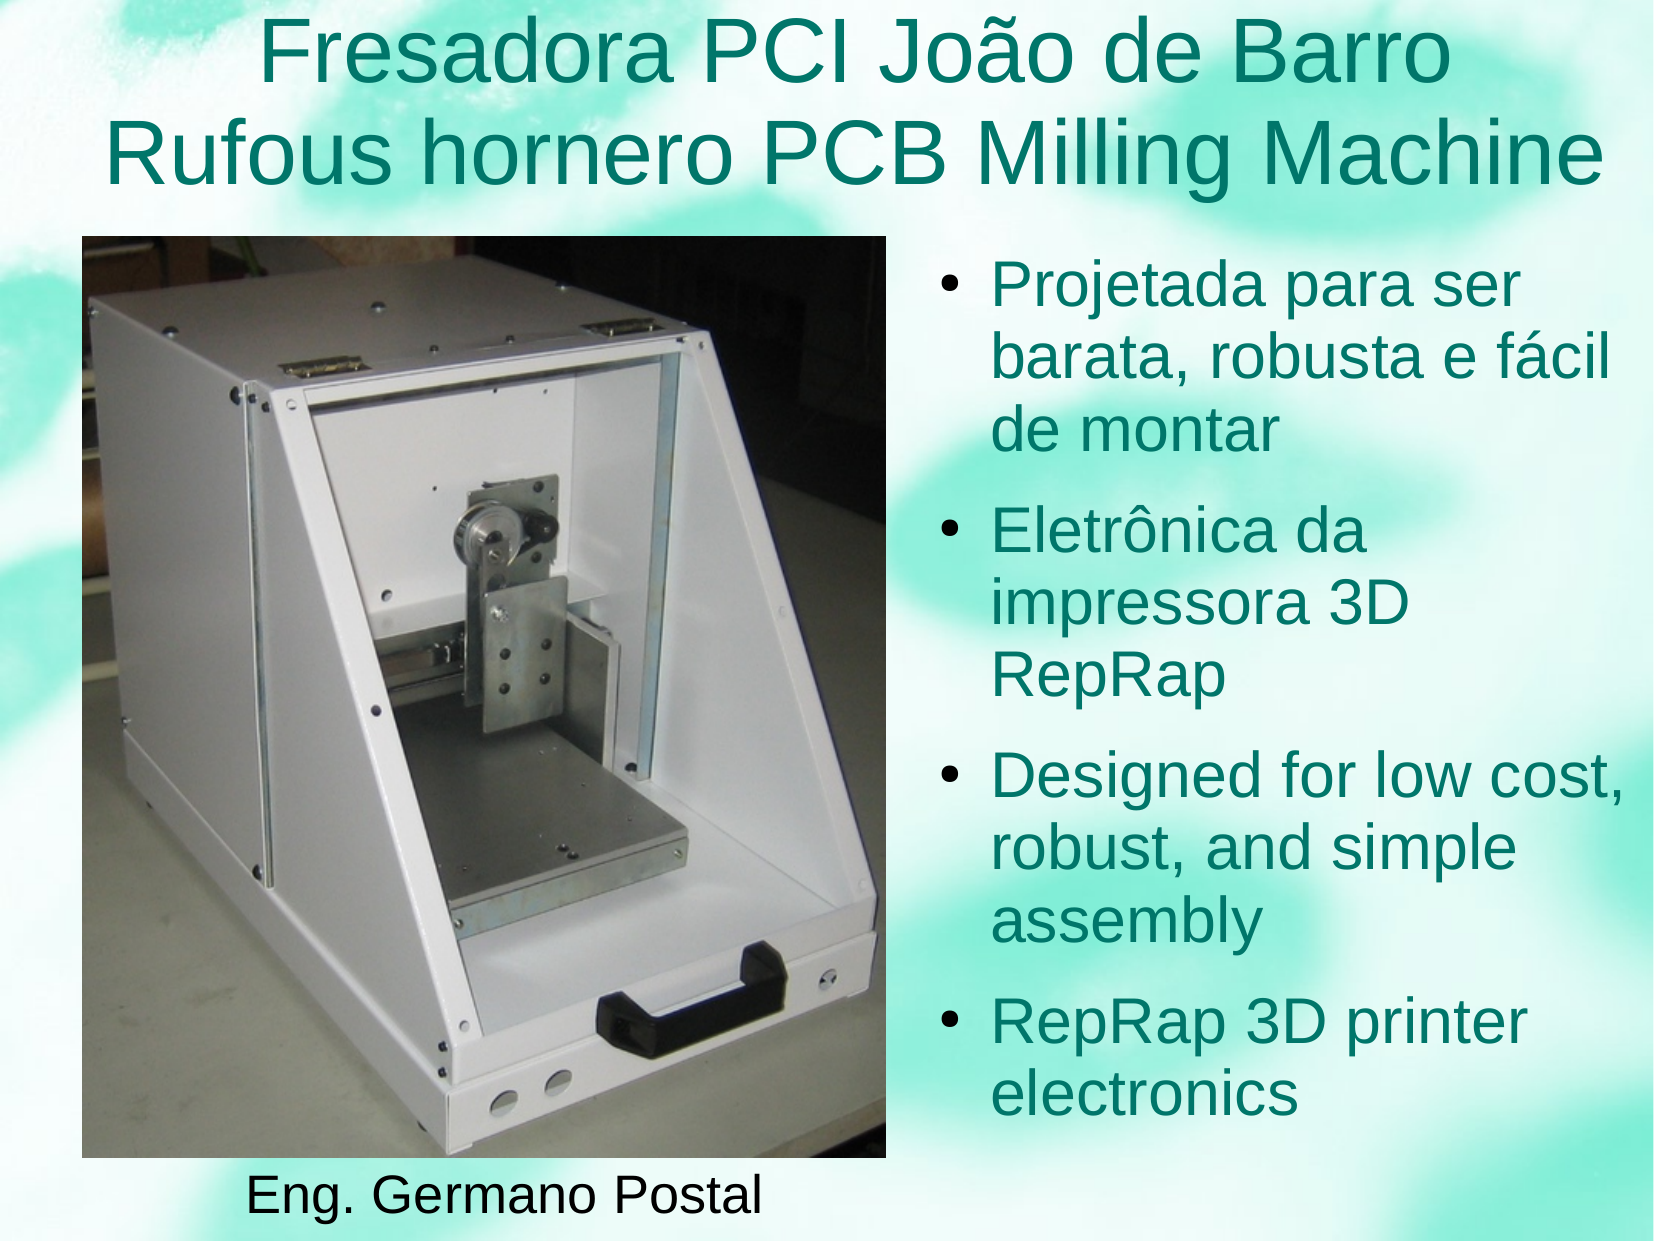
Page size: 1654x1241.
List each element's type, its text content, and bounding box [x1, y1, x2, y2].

list Projetada para ser barata, robusta e fácil de montar Eletrônica da impressora 3D RepRap Designed for low cost, robust, and simple assembly RepRap 3D printer electronics [921, 248, 1632, 1134]
text_box Eng. Germano Postal [230, 1157, 780, 1233]
picture [0, 0, 1654, 1241]
title Fresadora PCI João de Barro Rufous hornero PCB Milling Machine [82, 0, 1630, 307]
